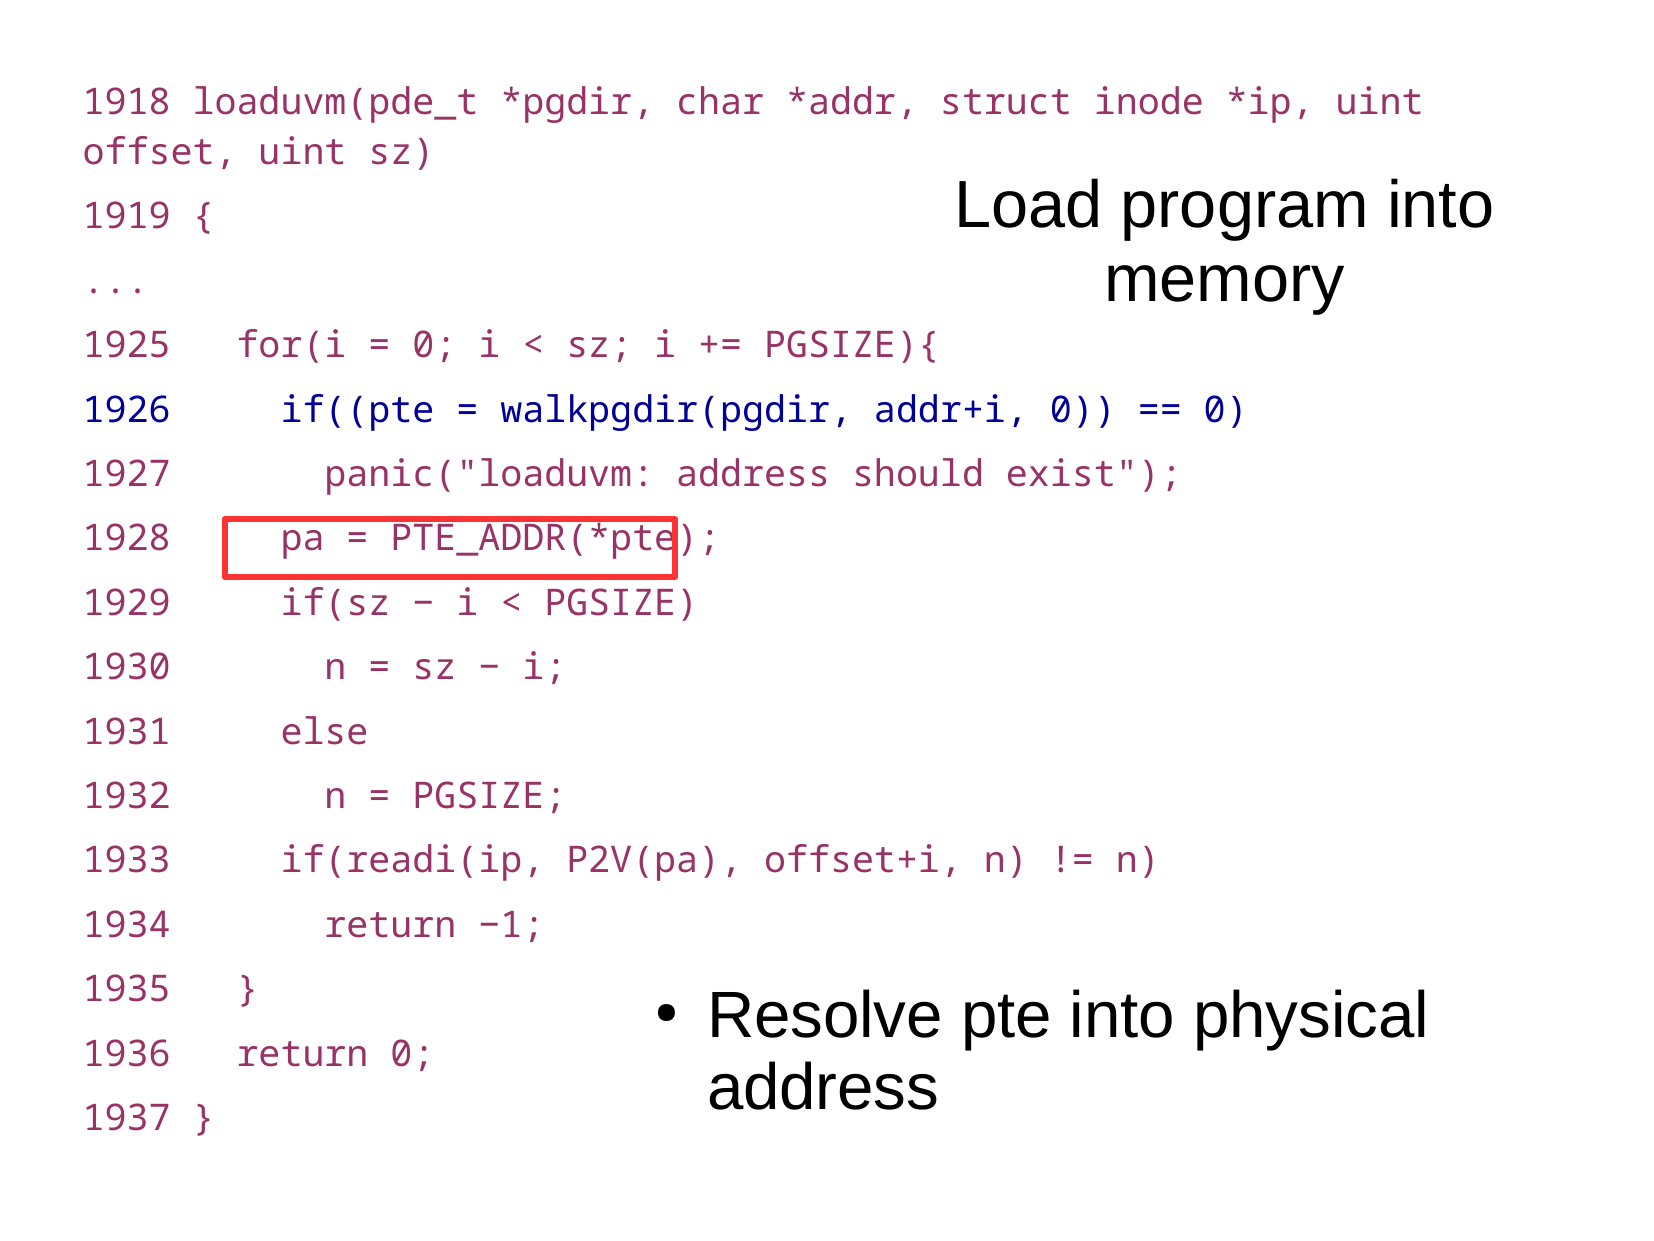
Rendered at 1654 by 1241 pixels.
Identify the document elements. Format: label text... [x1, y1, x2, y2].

title Load program into memory [830, 137, 1619, 345]
list 1918 loaduvm(pde_t *pgdir, char *addr, struct inode *ip, uint offset, uint sz) 1919 { ... 1925 for(i = 0; i < sz; i += PGSIZE){ 1926 if((pte = walkpgdir(pgdir, addr+i, 0)) == 0) 1927 panic("loaduvm: address should exist"); 1928 pa = PTE_ADDR(*pte); 1929 if(sz − i < PGSIZE) 1930 n = sz − i; 1931 else 1932 n = PGSIZE; 1933 if(readi(ip, P2V(pa), offset+i, n) != n) 1934 return −1; 1935 } 1936 return 0; 1937 } [82, 75, 1571, 1163]
list Resolve pte into physical address [637, 978, 1530, 1126]
